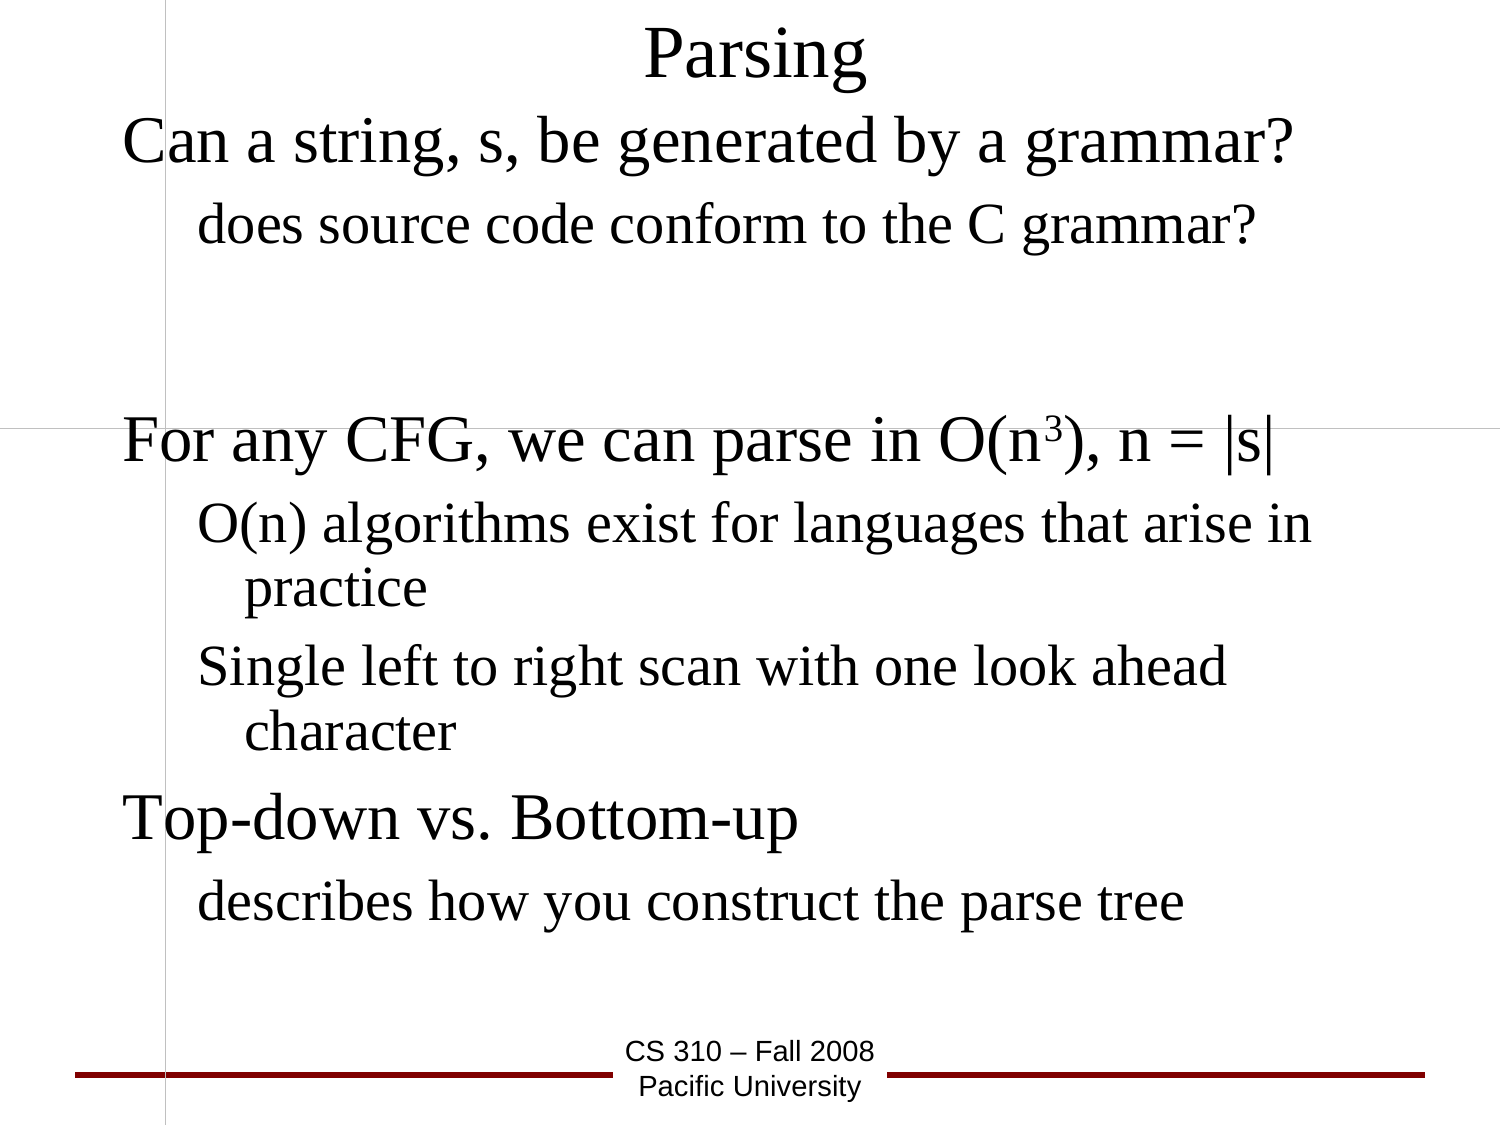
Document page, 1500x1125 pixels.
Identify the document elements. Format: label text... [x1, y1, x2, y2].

title Parsing [118, 0, 1394, 95]
list Can a string, s, be generated by a grammar? does source code conform to the C grammar? For any CFG, we can parse in O(n3), n = |s| O(n) algorithms exist for languages that arise in practice Single left to right scan with one look ahead character Top-down vs. Bottom-up describes how you construct the parse tree [107, 95, 1458, 1003]
